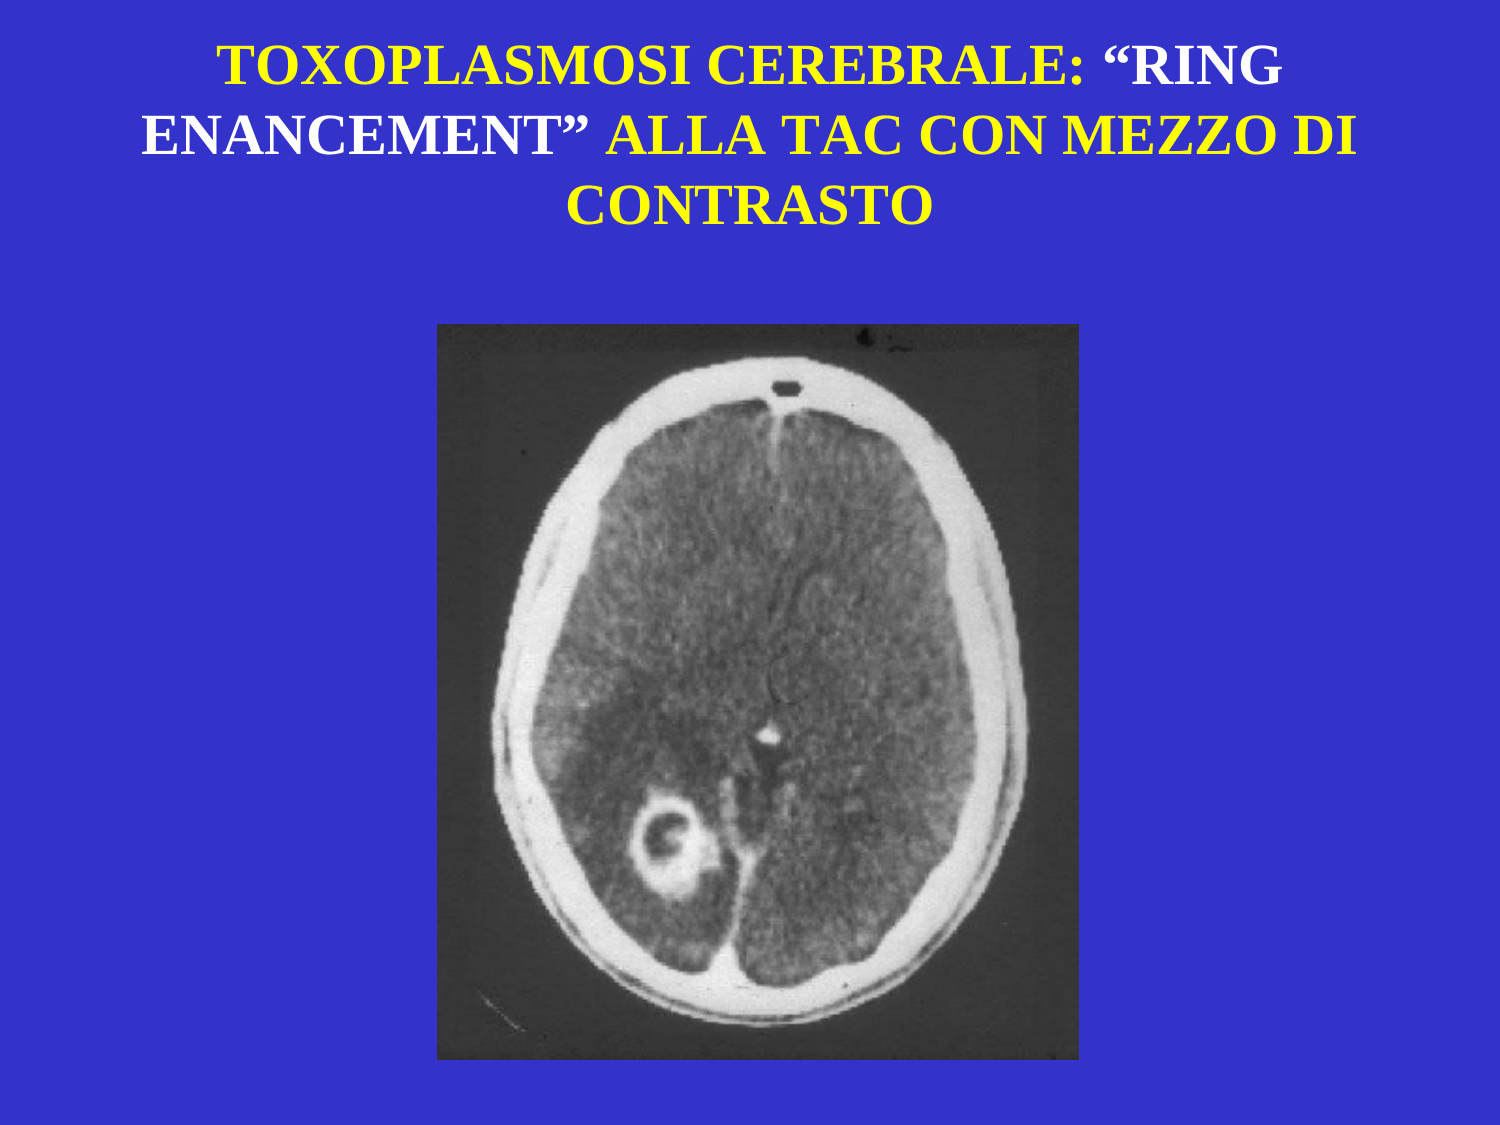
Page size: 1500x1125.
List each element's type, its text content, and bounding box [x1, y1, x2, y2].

text_box TOXOPLASMOSI CEREBRALE: “RING ENANCEMENT” ALLA TAC CON MEZZO DI CONTRASTO [112, 18, 1388, 244]
picture [437, 324, 1079, 1060]
